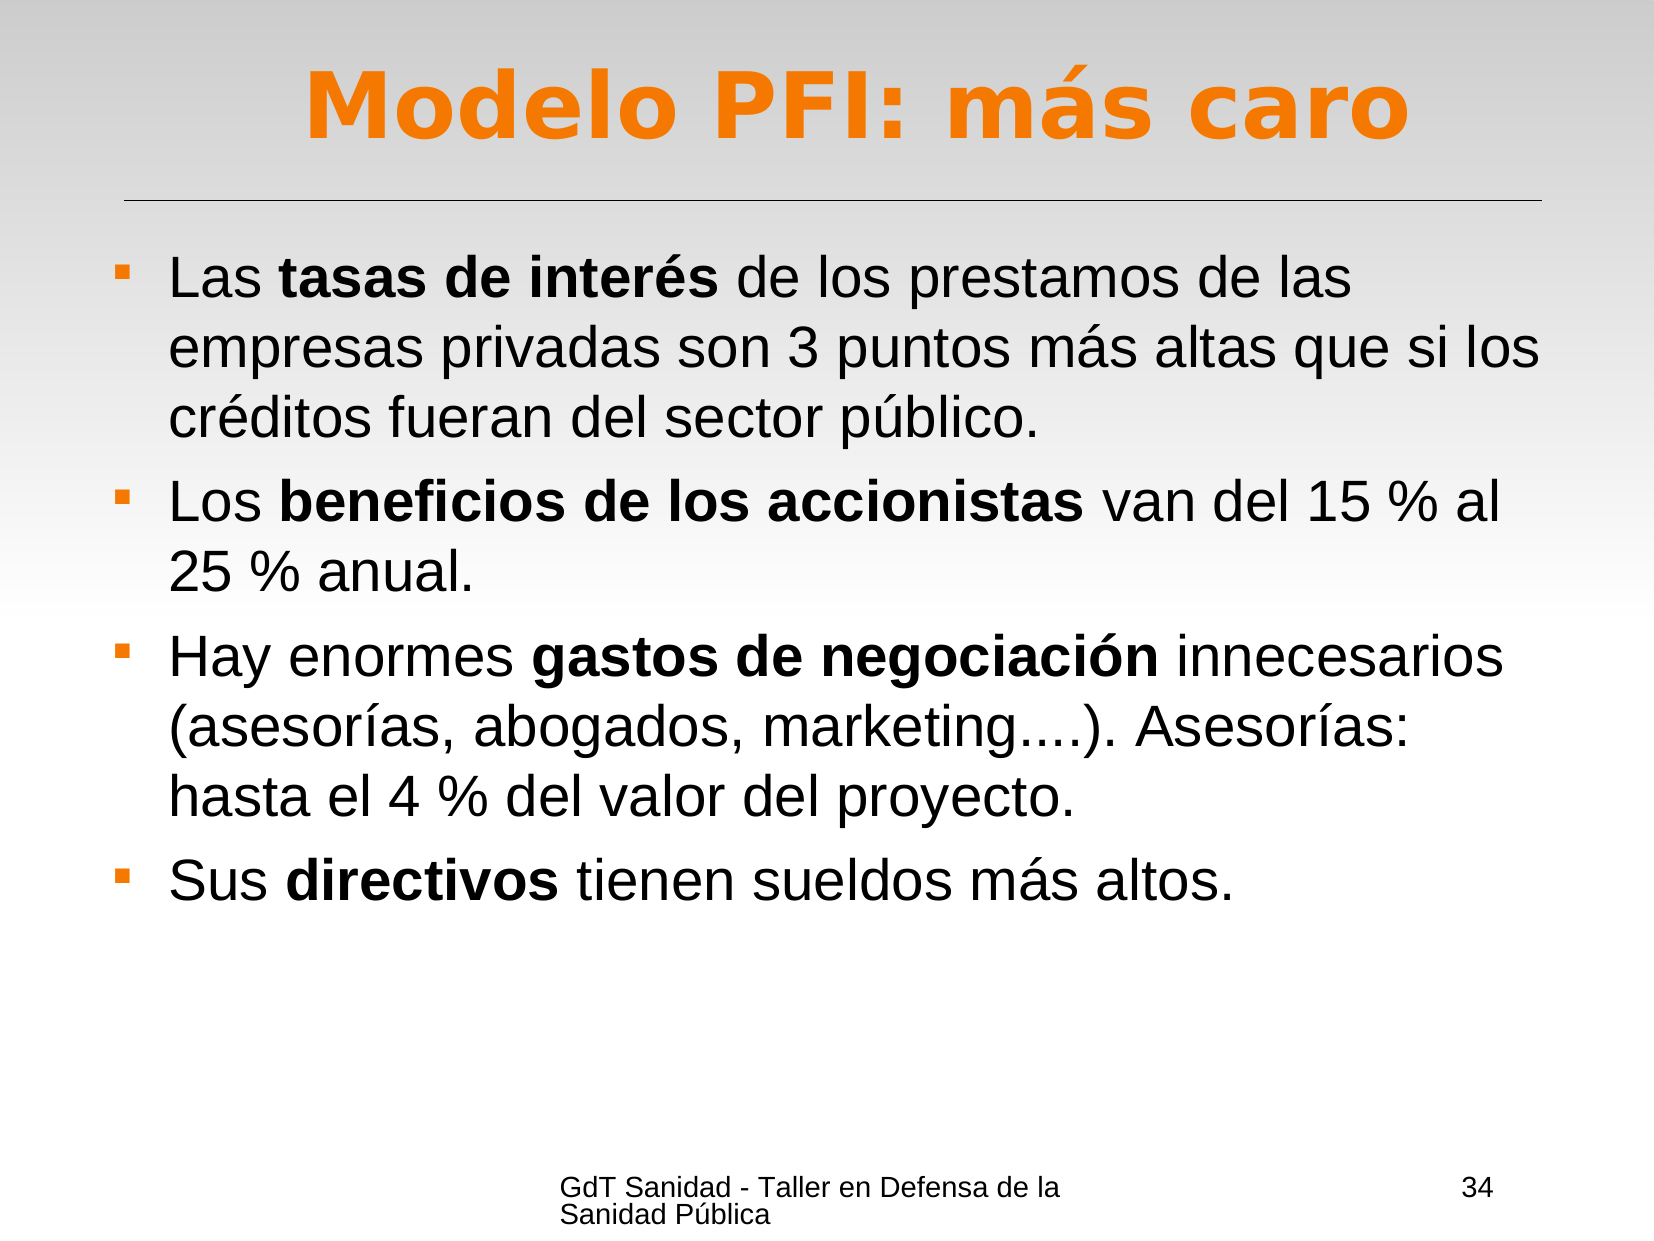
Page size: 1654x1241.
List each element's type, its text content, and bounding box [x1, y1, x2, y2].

list Las tasas de interés de los prestamos de las empresas privadas son 3 puntos más altas que si los créditos fueran del sector público. Los beneficios de los accionistas van del 15 % al 25 % anual. Hay enormes gastos de negociación innecesarios (asesorías, abogados, marketing....). Asesorías: hasta el 4 % del valor del proyecto. Sus directivos tienen sueldos más altos. [82, 231, 1571, 1050]
title Modelo PFI: más caro [59, 25, 1625, 178]
